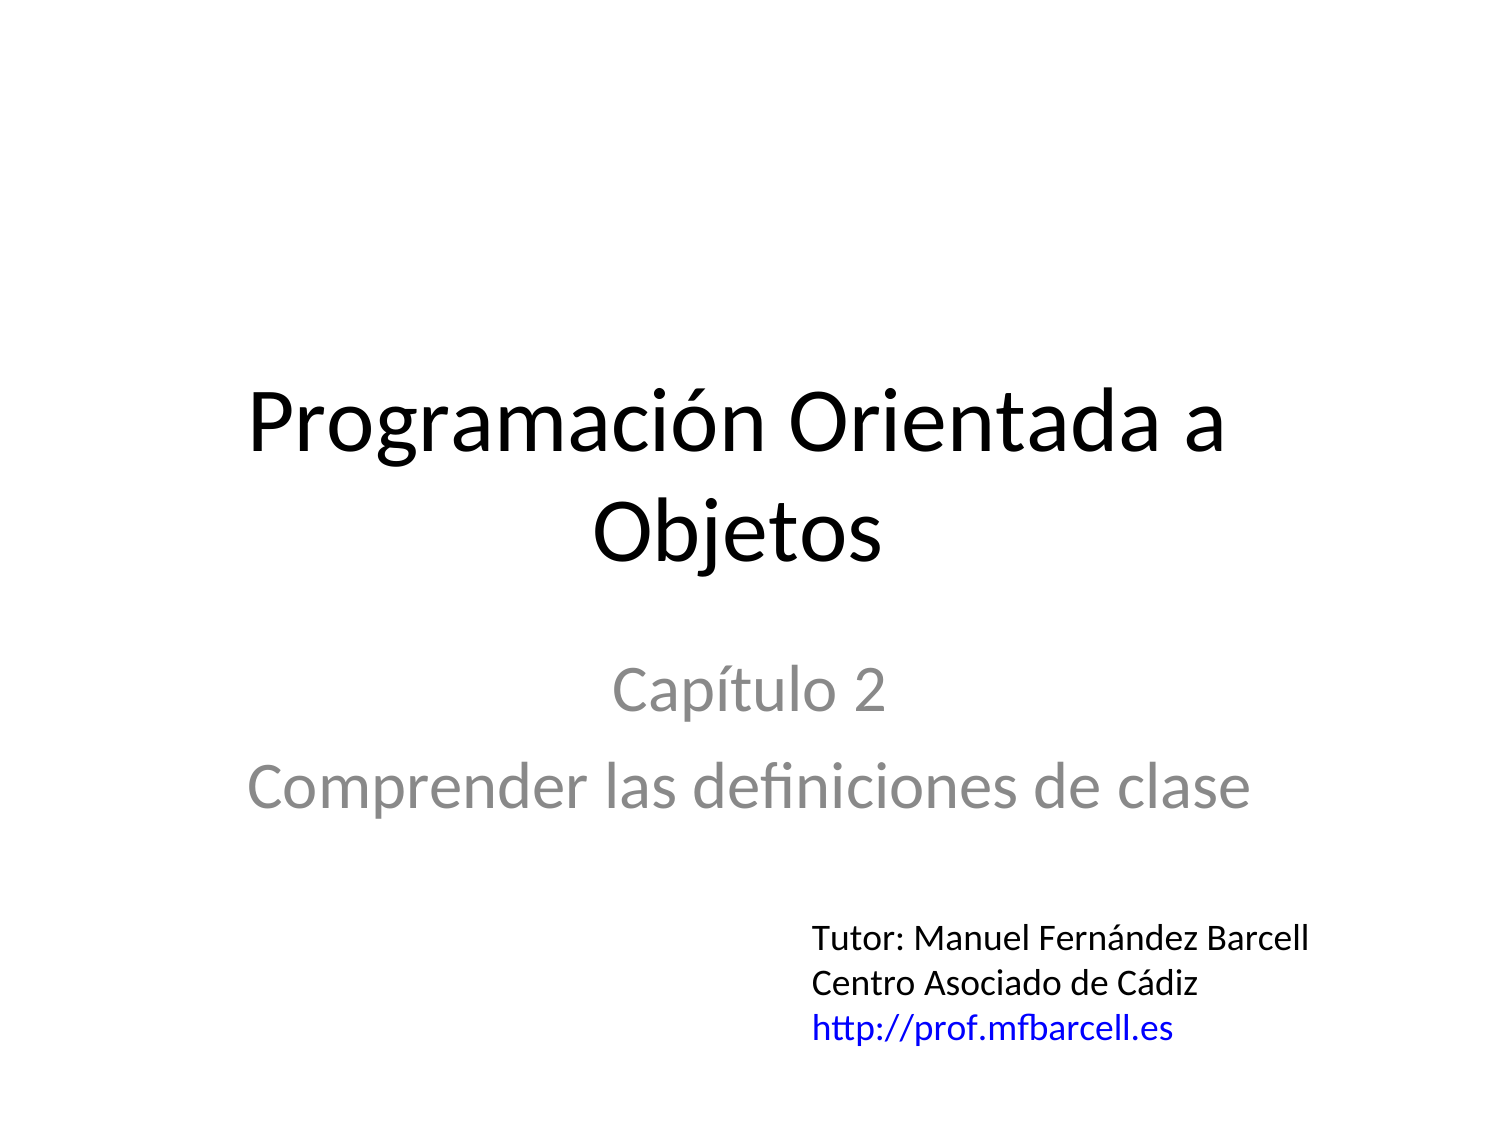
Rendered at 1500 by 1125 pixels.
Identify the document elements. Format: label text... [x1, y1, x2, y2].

subtitle Capítulo 2 Comprender las definiciones de clase [225, 637, 1276, 925]
text_box Tutor: Manuel Fernández Barcell Centro Asociado de Cádiz http://prof.mfbarcell.es [797, 904, 1353, 1056]
title Programación Orientada a Objetos [88, 349, 1388, 591]
